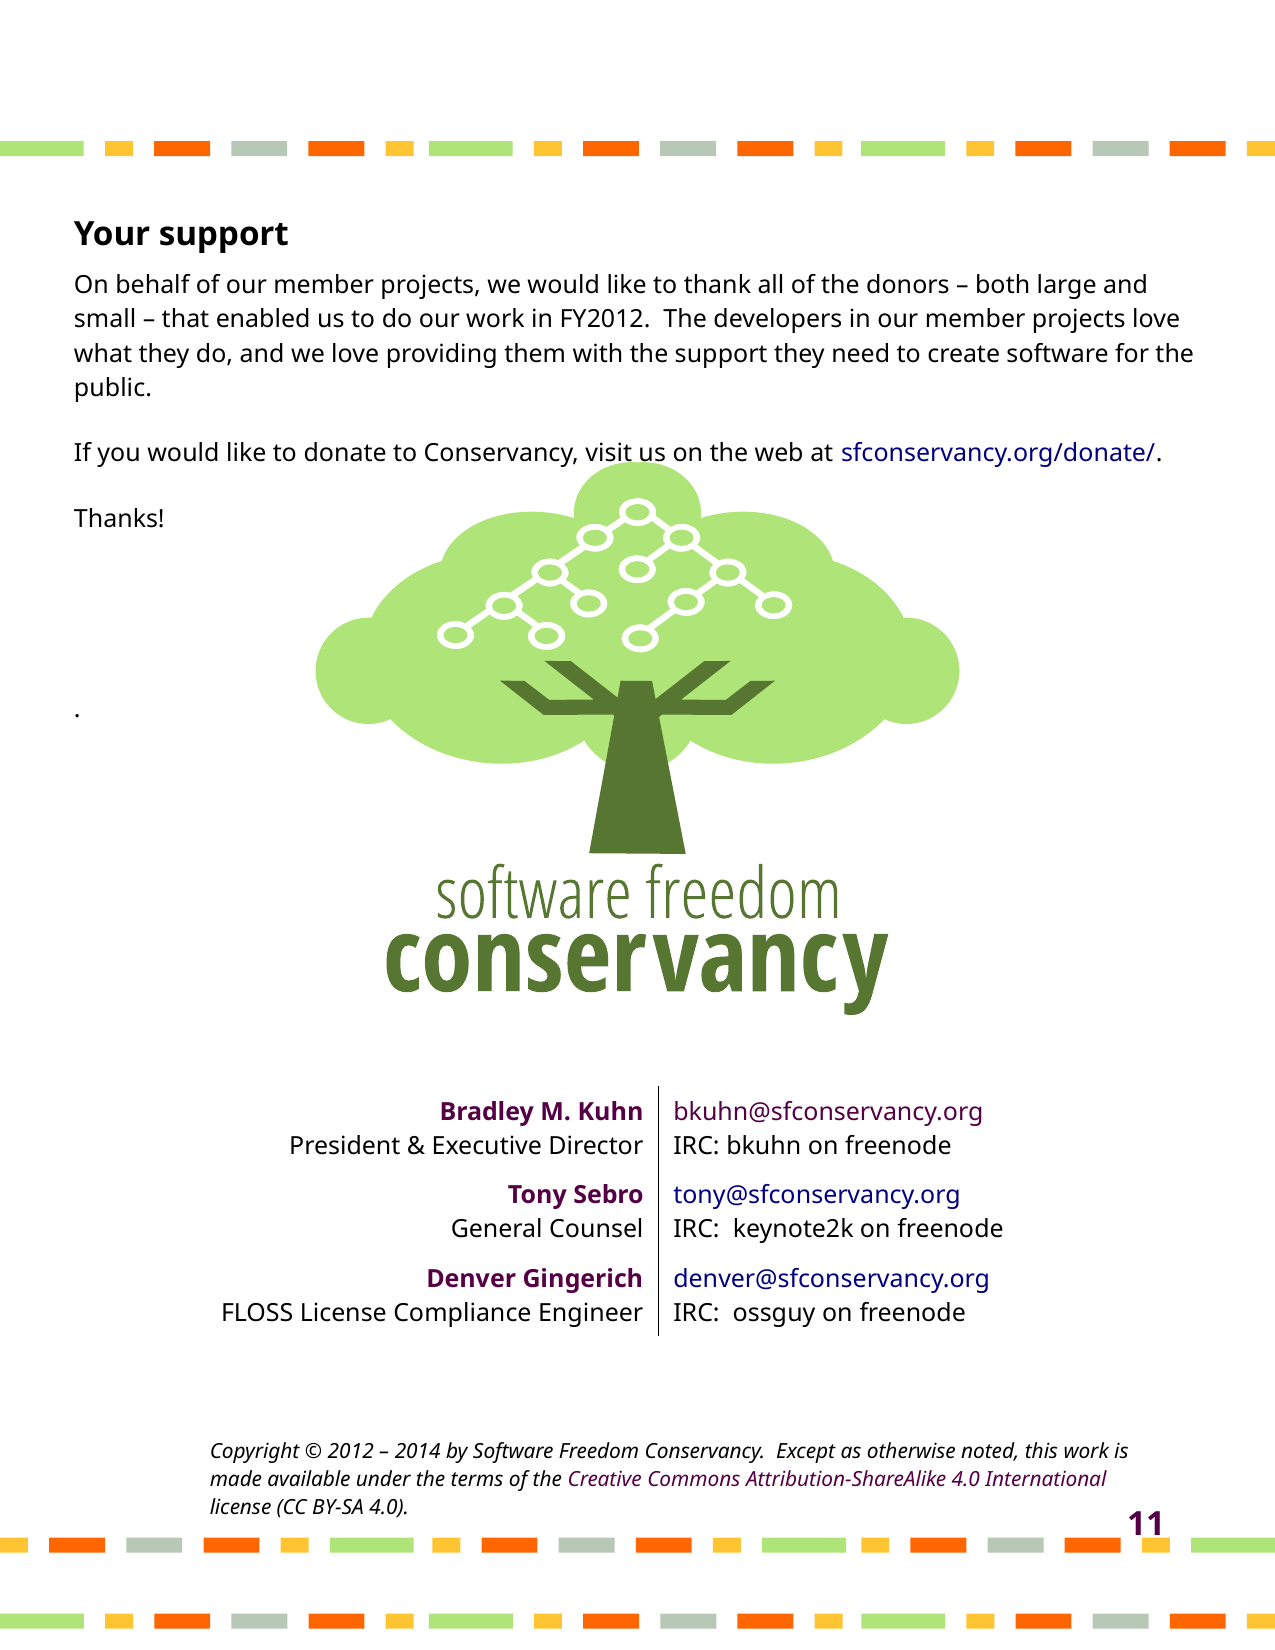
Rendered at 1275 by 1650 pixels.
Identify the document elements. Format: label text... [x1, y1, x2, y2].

table_header bkuhn@sfconservancy.org IRC: bkuhn on freenode [659, 1086, 1163, 1169]
list Your support On behalf of our member projects, we would like to thank all of the donors – both large and small – that enabled us to do our work in FY2012. The developers in our member projects love what they do, and we love providing them with the support they need to create software for the public. If you would like to donate to Conservancy, visit us on the web at sfconservancy.org/donate/. Thanks! . [73, 210, 1196, 706]
table_cell Tony Sebro General Counsel [153, 1169, 658, 1253]
table_header Bradley M. Kuhn President & Executive Director [153, 1086, 658, 1169]
table_cell Denver Gingerich FLOSS License Compliance Engineer [153, 1253, 658, 1336]
table_cell tony@sfconservancy.org IRC: keynote2k on freenode [659, 1169, 1163, 1253]
table_cell denver@sfconservancy.org IRC: ossguy on freenode [659, 1253, 1163, 1336]
text_box Copyright © 2012 – 2014 by Software Freedom Conservancy. Except as otherwise noted, this work is made available under the terms of the Creative Commons Attribution-ShareAlike 4.0 International license (CC BY-SA 4.0). [195, 1428, 1156, 1546]
